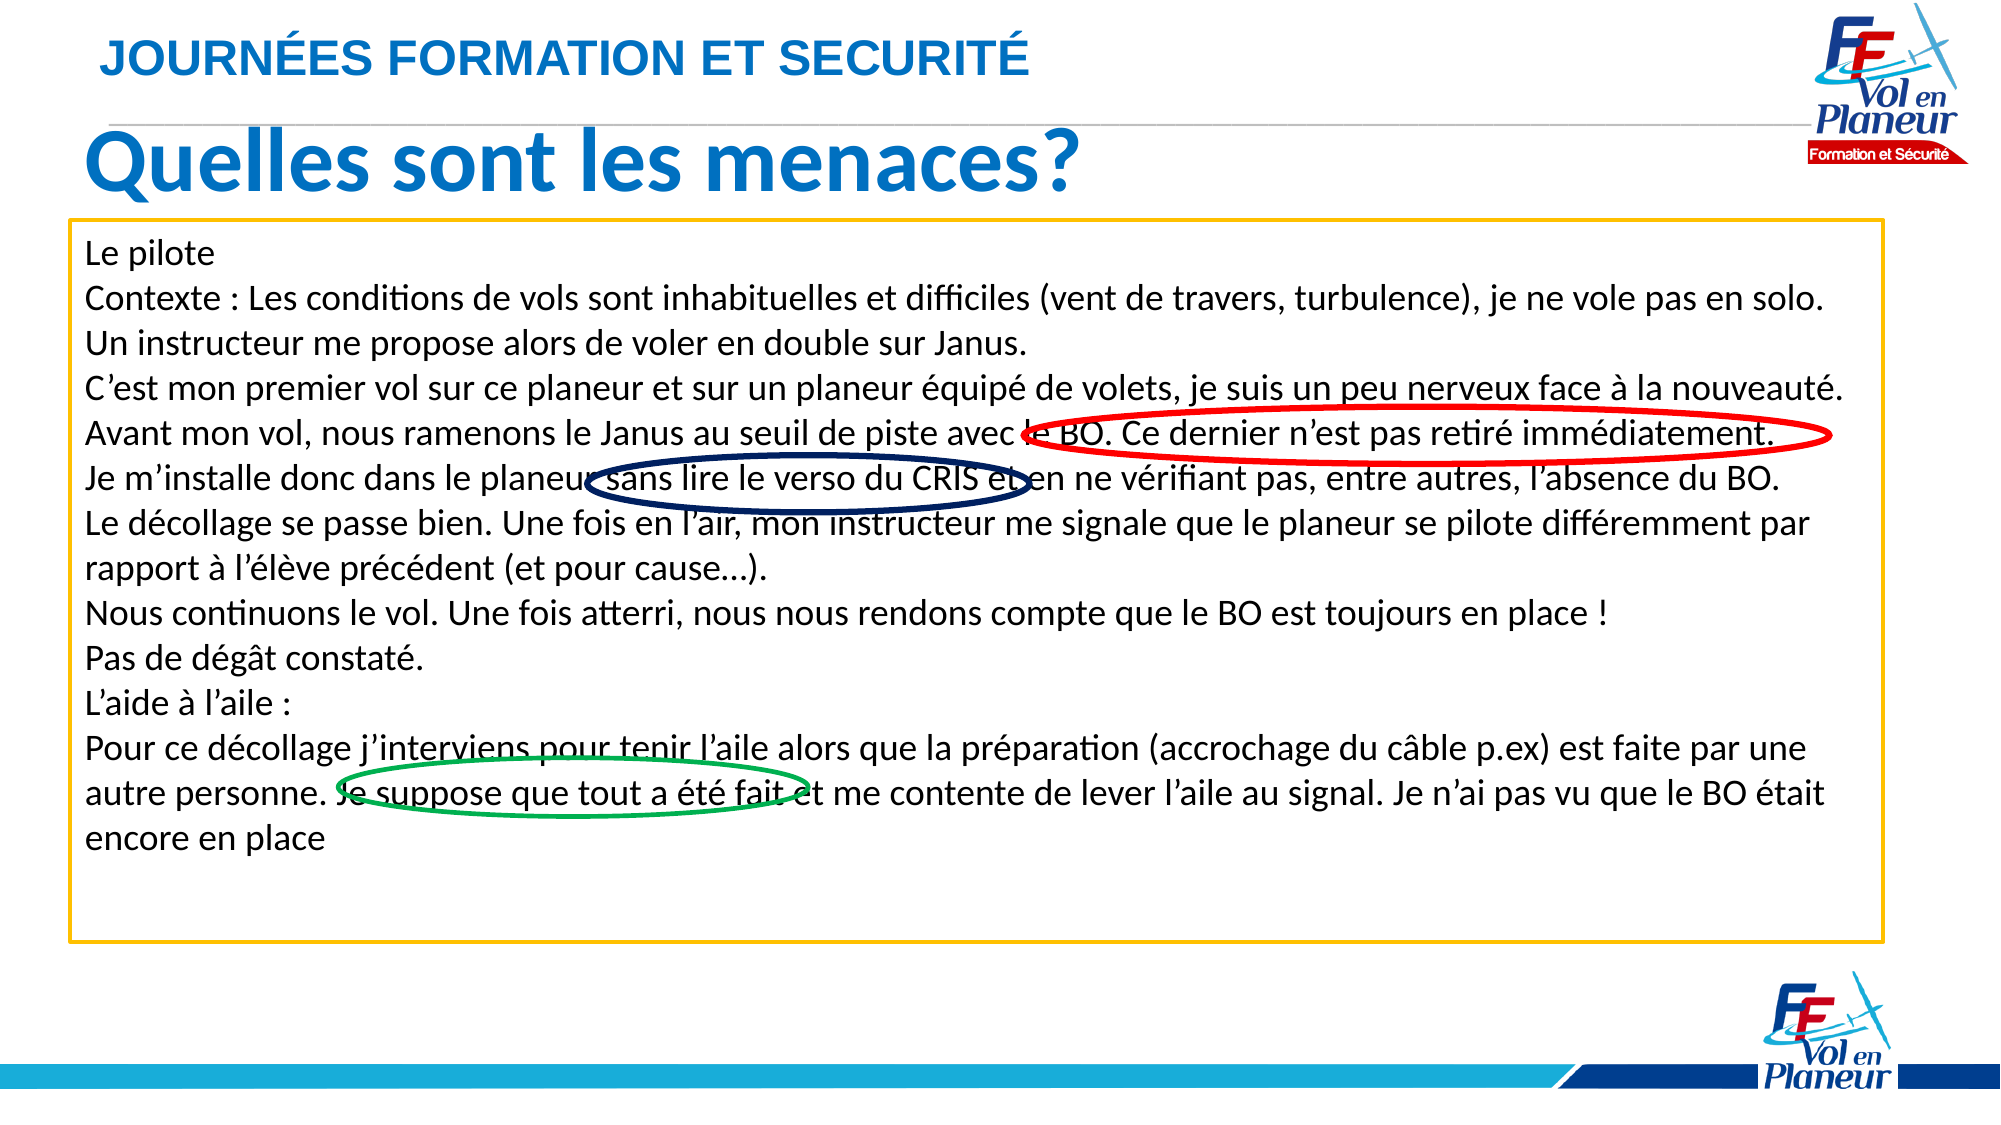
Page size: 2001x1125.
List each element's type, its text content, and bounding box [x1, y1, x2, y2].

picture [1759, 2, 2000, 165]
text_box Le pilote Contexte : Les conditions de vols sont inhabituelles et difficiles (vent de travers, turbulence), je ne vole pas en solo. Un instructeur me propose alors de voler en double sur Janus. C’est mon premier vol sur ce planeur et sur un planeur équipé de volets, je suis un peu nerveux face à la nouveauté. Avant mon vol, nous ramenons le Janus au seuil de piste avec le BO. Ce dernier n’est pas retiré immédiatement. Je m’installe donc dans le planeur sans lire le verso du CRIS et en ne vérifiant pas, entre autres, l’absence du BO. Le décollage se passe bien. Une fois en l’air, mon instructeur me signale que le planeur se pilote différemment par rapport à l’élève précédent (et pour cause…). Nous continuons le vol. Une fois atterri, nous nous rendons compte que le BO est toujours en place ! Pas de dégât constaté. L’aide à l’aile : Pour ce décollage j’interviens pour tenir l’aile alors que la préparation (accrochage du câble p.ex) est faite par une autre personne. Je suppose que tout a été fait et me contente de lever l’aile au signal. Je n’ai pas vu que le BO était encore en place [70, 220, 1884, 942]
list JOURNÉES FORMATION ET SECURITÉ [70, 24, 1547, 93]
text_box Quelles sont les menaces? [70, 92, 1275, 218]
picture [0, 959, 2000, 1125]
